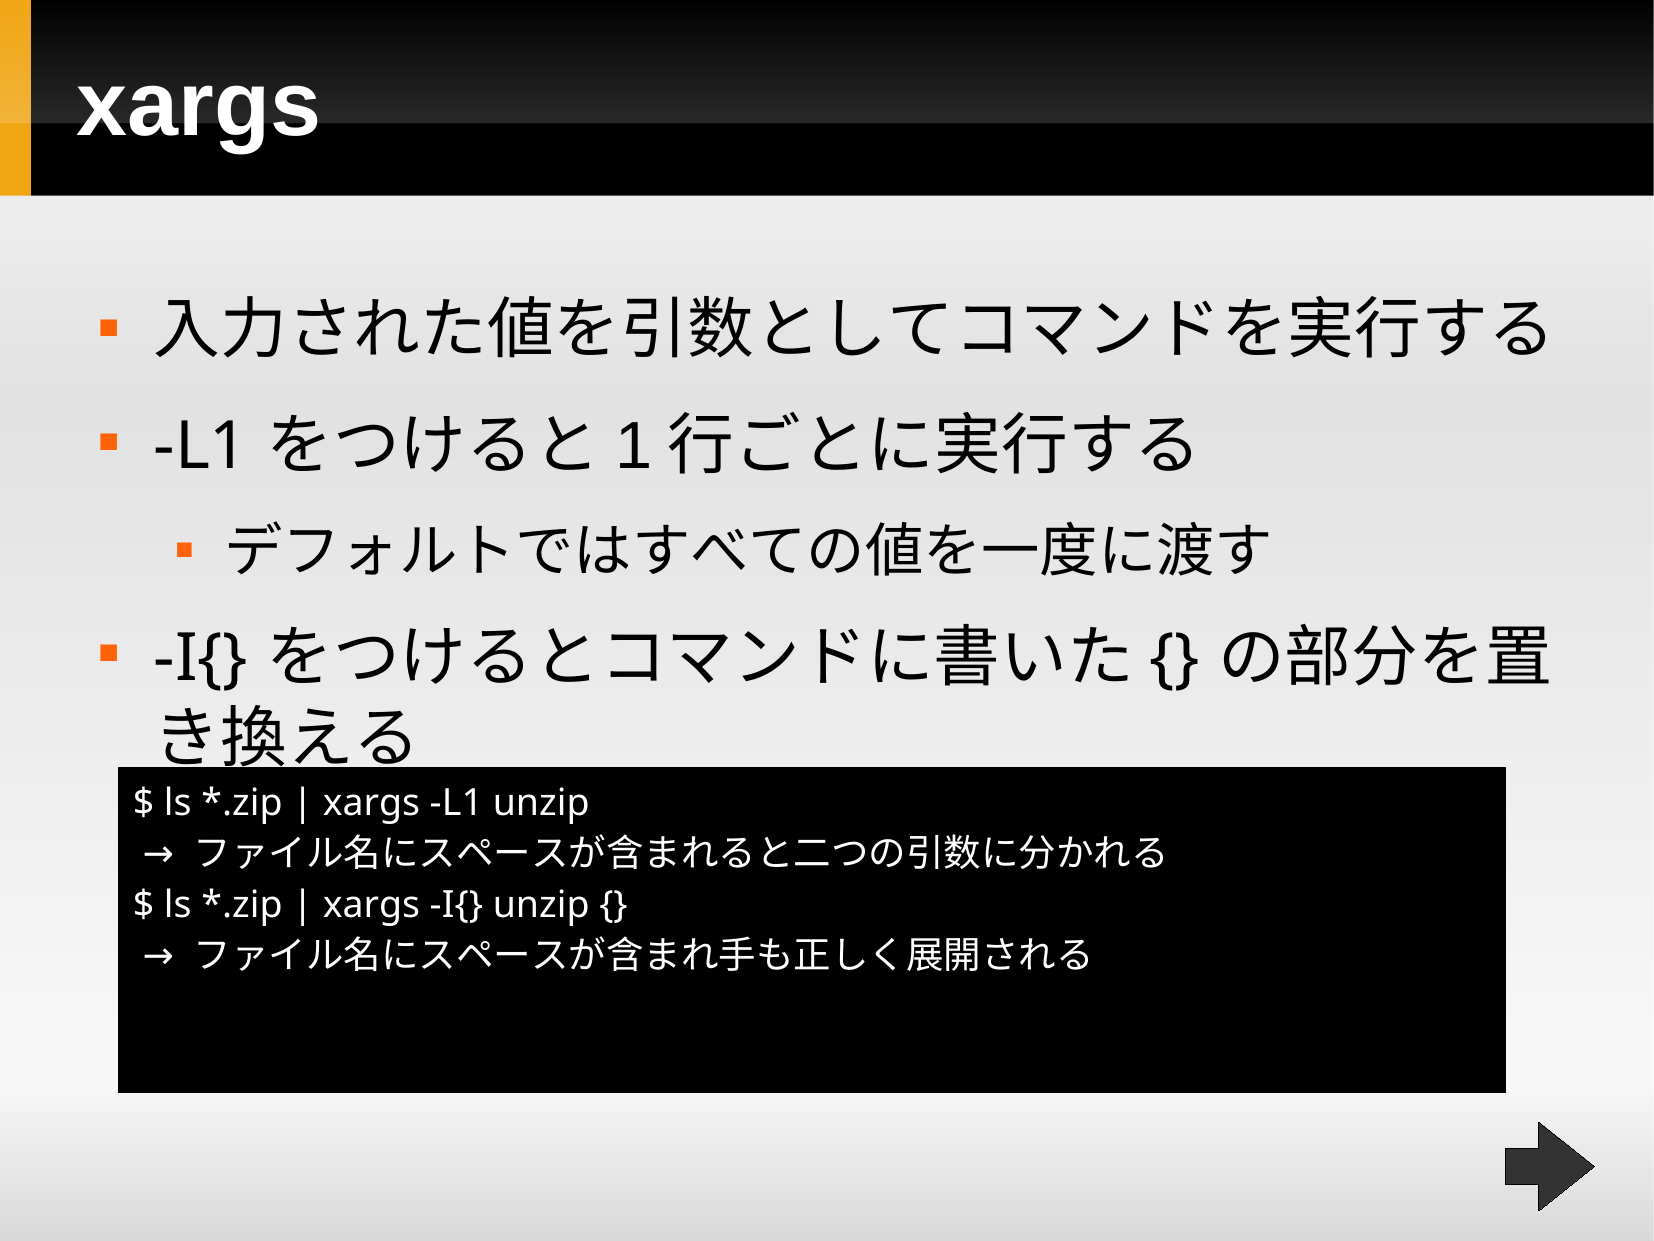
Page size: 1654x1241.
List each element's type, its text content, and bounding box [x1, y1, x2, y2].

picture [0, 0, 1654, 1241]
text_box [1505, 1122, 1595, 1211]
list 入力された値を引数としてコマンドを実行する -L1をつけると1行ごとに実行する デフォルトではすべての値を一度に渡す -I{}をつけるとコマンドに書いた{}の部分を置き換える [82, 290, 1571, 1094]
text_box $ ls *.zip | xargs -L1 unzip → ファイル名にスペースが含まれると二つの引数に分かれる $ ls *.zip | xargs -I{} unzip {} → ファイル名にスペースが含まれ手も正しく展開される [118, 767, 1506, 1093]
title xargs [76, 7, 1565, 200]
